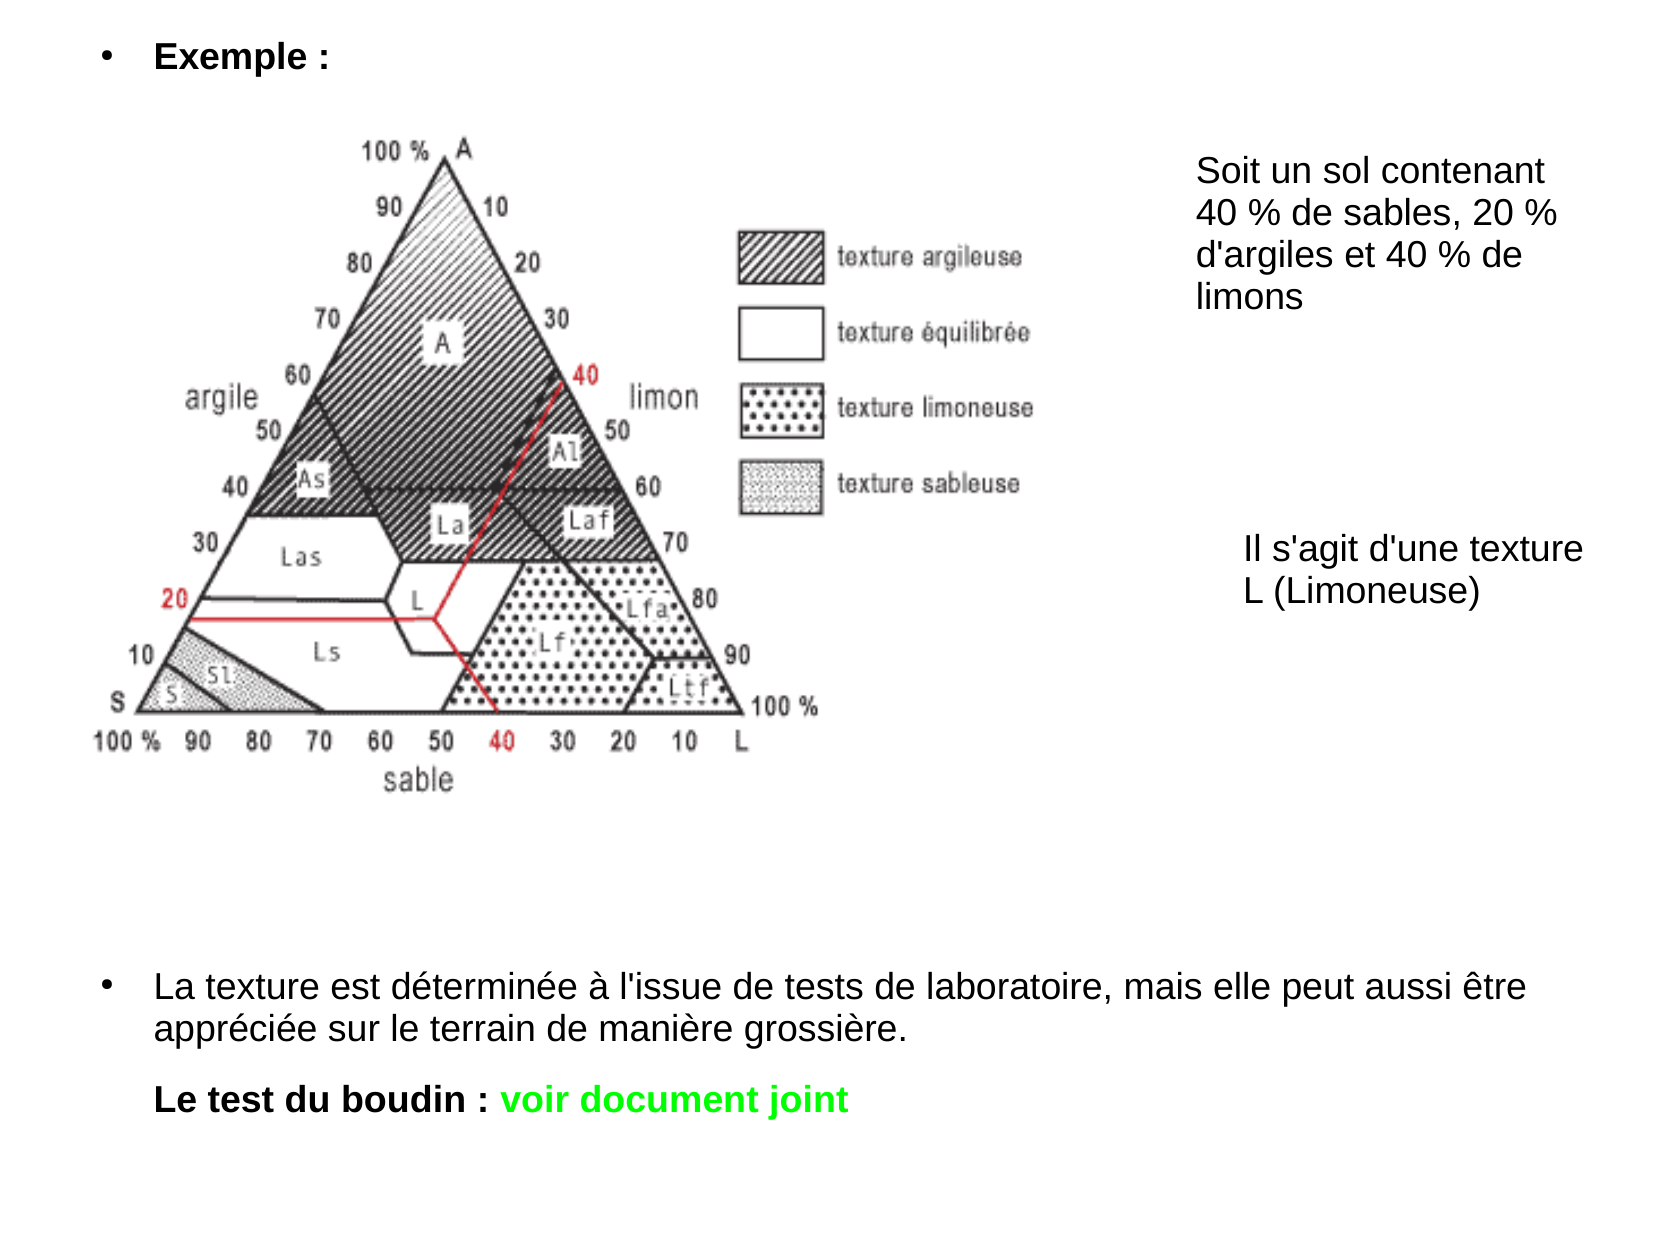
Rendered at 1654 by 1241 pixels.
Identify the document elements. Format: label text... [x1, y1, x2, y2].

picture [89, 129, 1040, 804]
list Exemple : La texture est déterminée à l'issue de tests de laboratoire, mais elle peut aussi être appréciée sur le terrain de manière grossière. Le test du boudin : voir document joint [82, 35, 1538, 1193]
text_box Il s'agit d'une texture L (Limoneuse) [1228, 519, 1619, 619]
text_box Soit un sol contenant 40 % de sables, 20 % d'argiles et 40 % de limons [1181, 141, 1619, 325]
